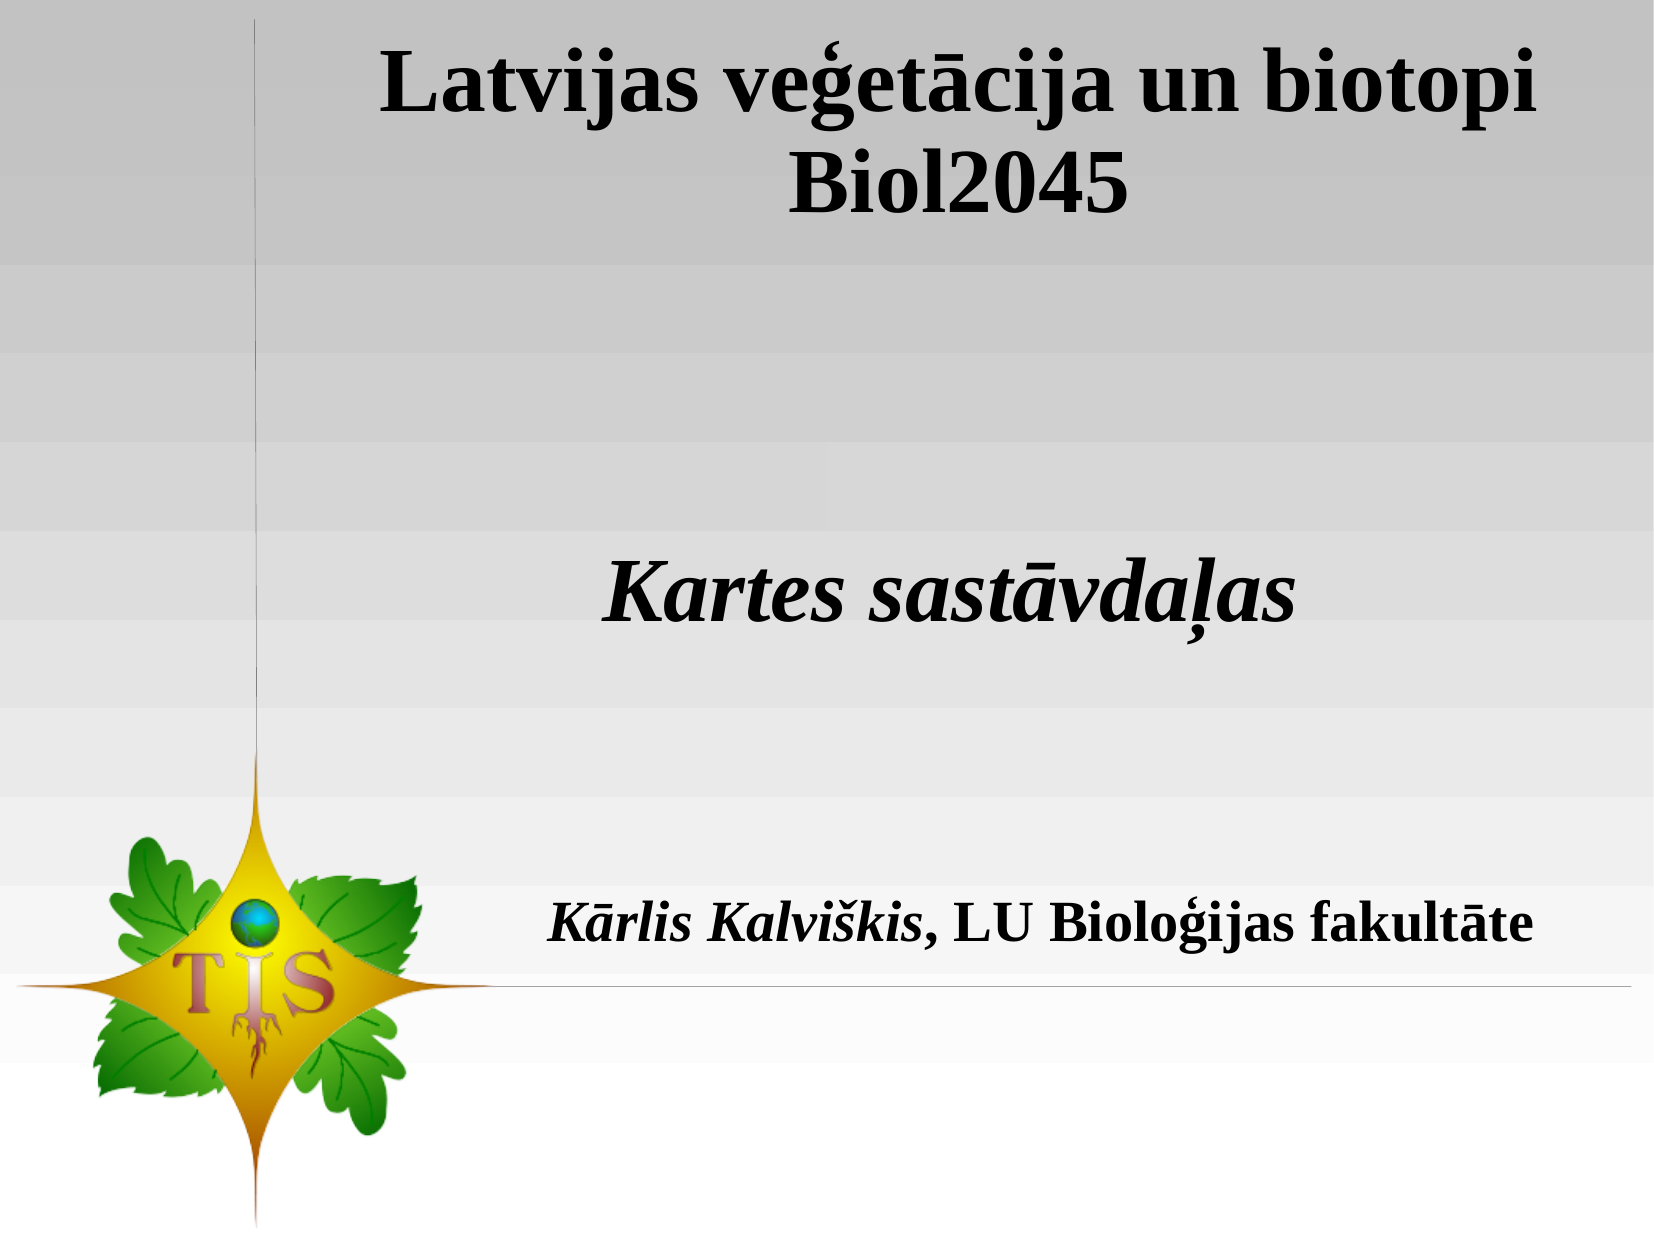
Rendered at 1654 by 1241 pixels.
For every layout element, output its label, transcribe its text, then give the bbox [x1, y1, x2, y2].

picture [0, 0, 1654, 1241]
title Kartes sastāvdaļas [295, 324, 1607, 857]
